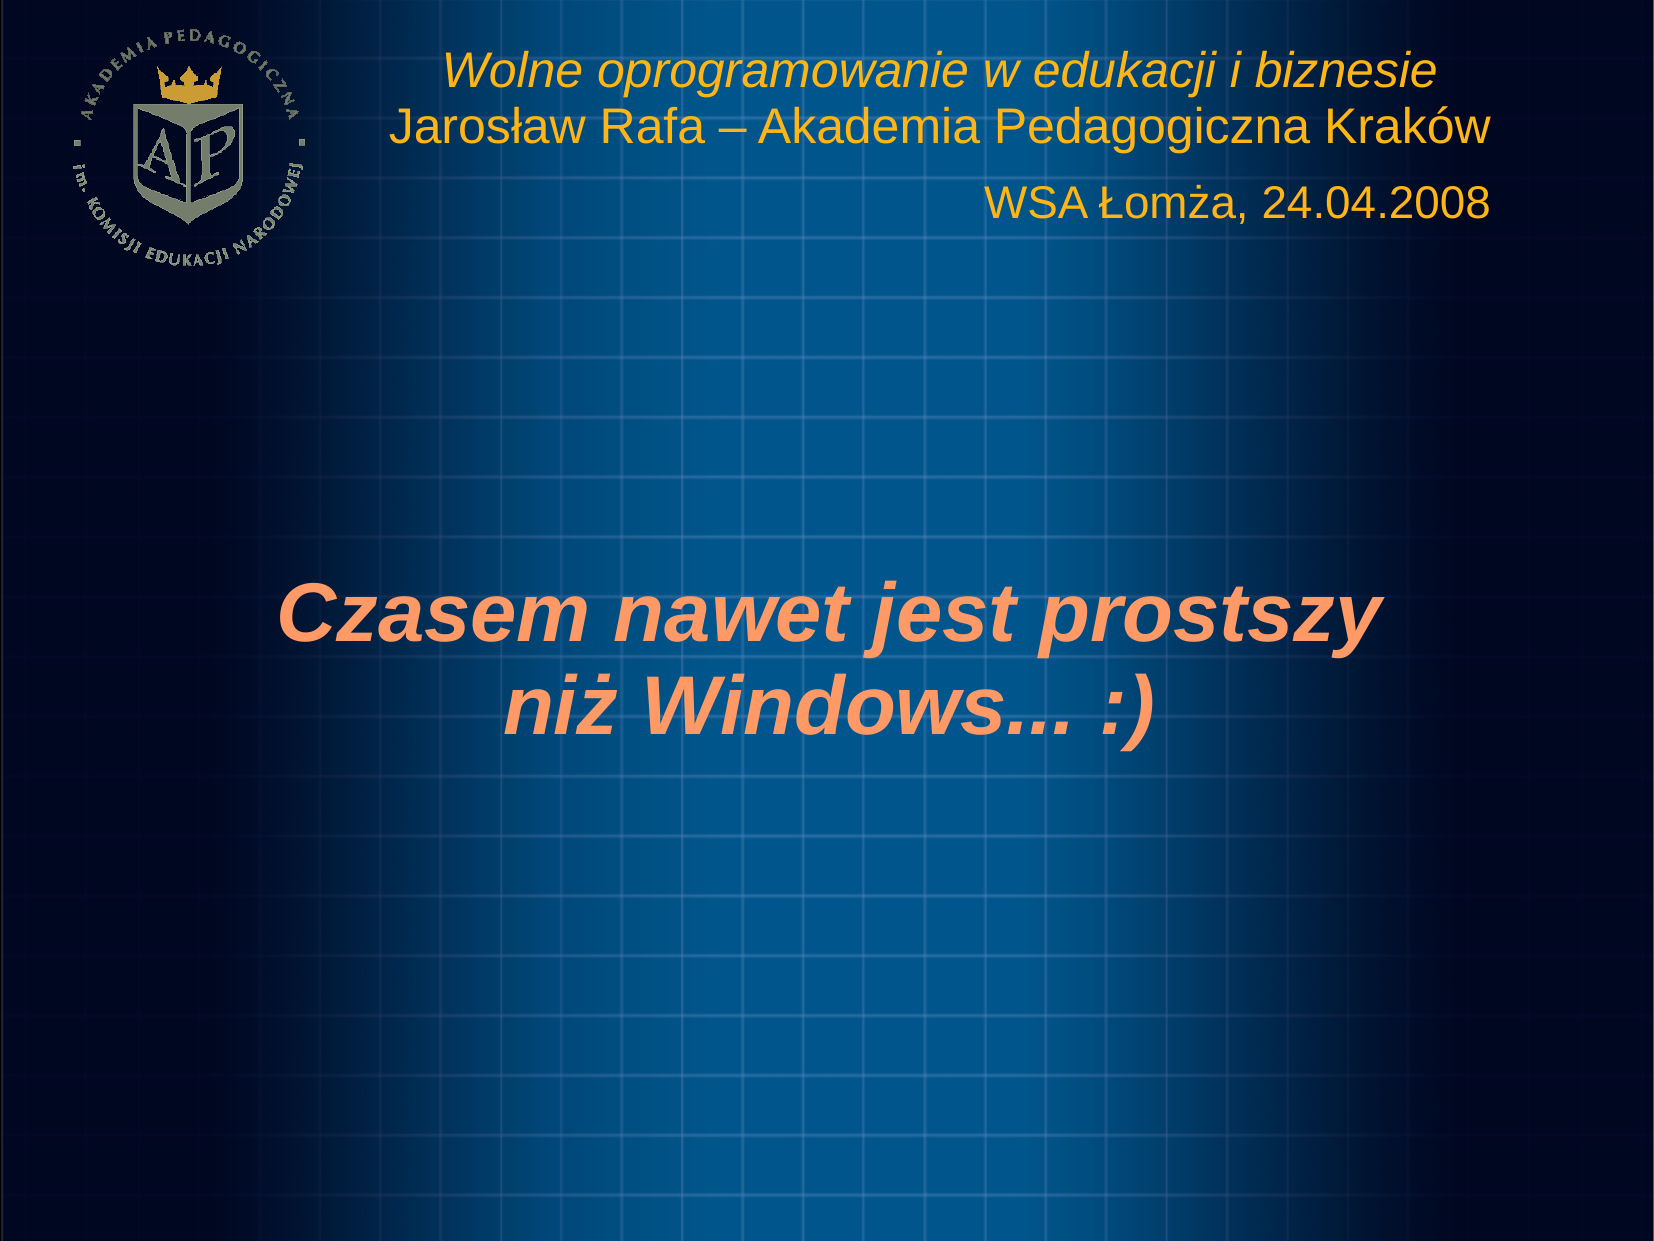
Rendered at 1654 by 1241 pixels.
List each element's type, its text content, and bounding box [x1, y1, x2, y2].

picture [0, 0, 1654, 1241]
title Czasem nawet jest prostszy niż Windows... :) [123, 566, 1536, 753]
